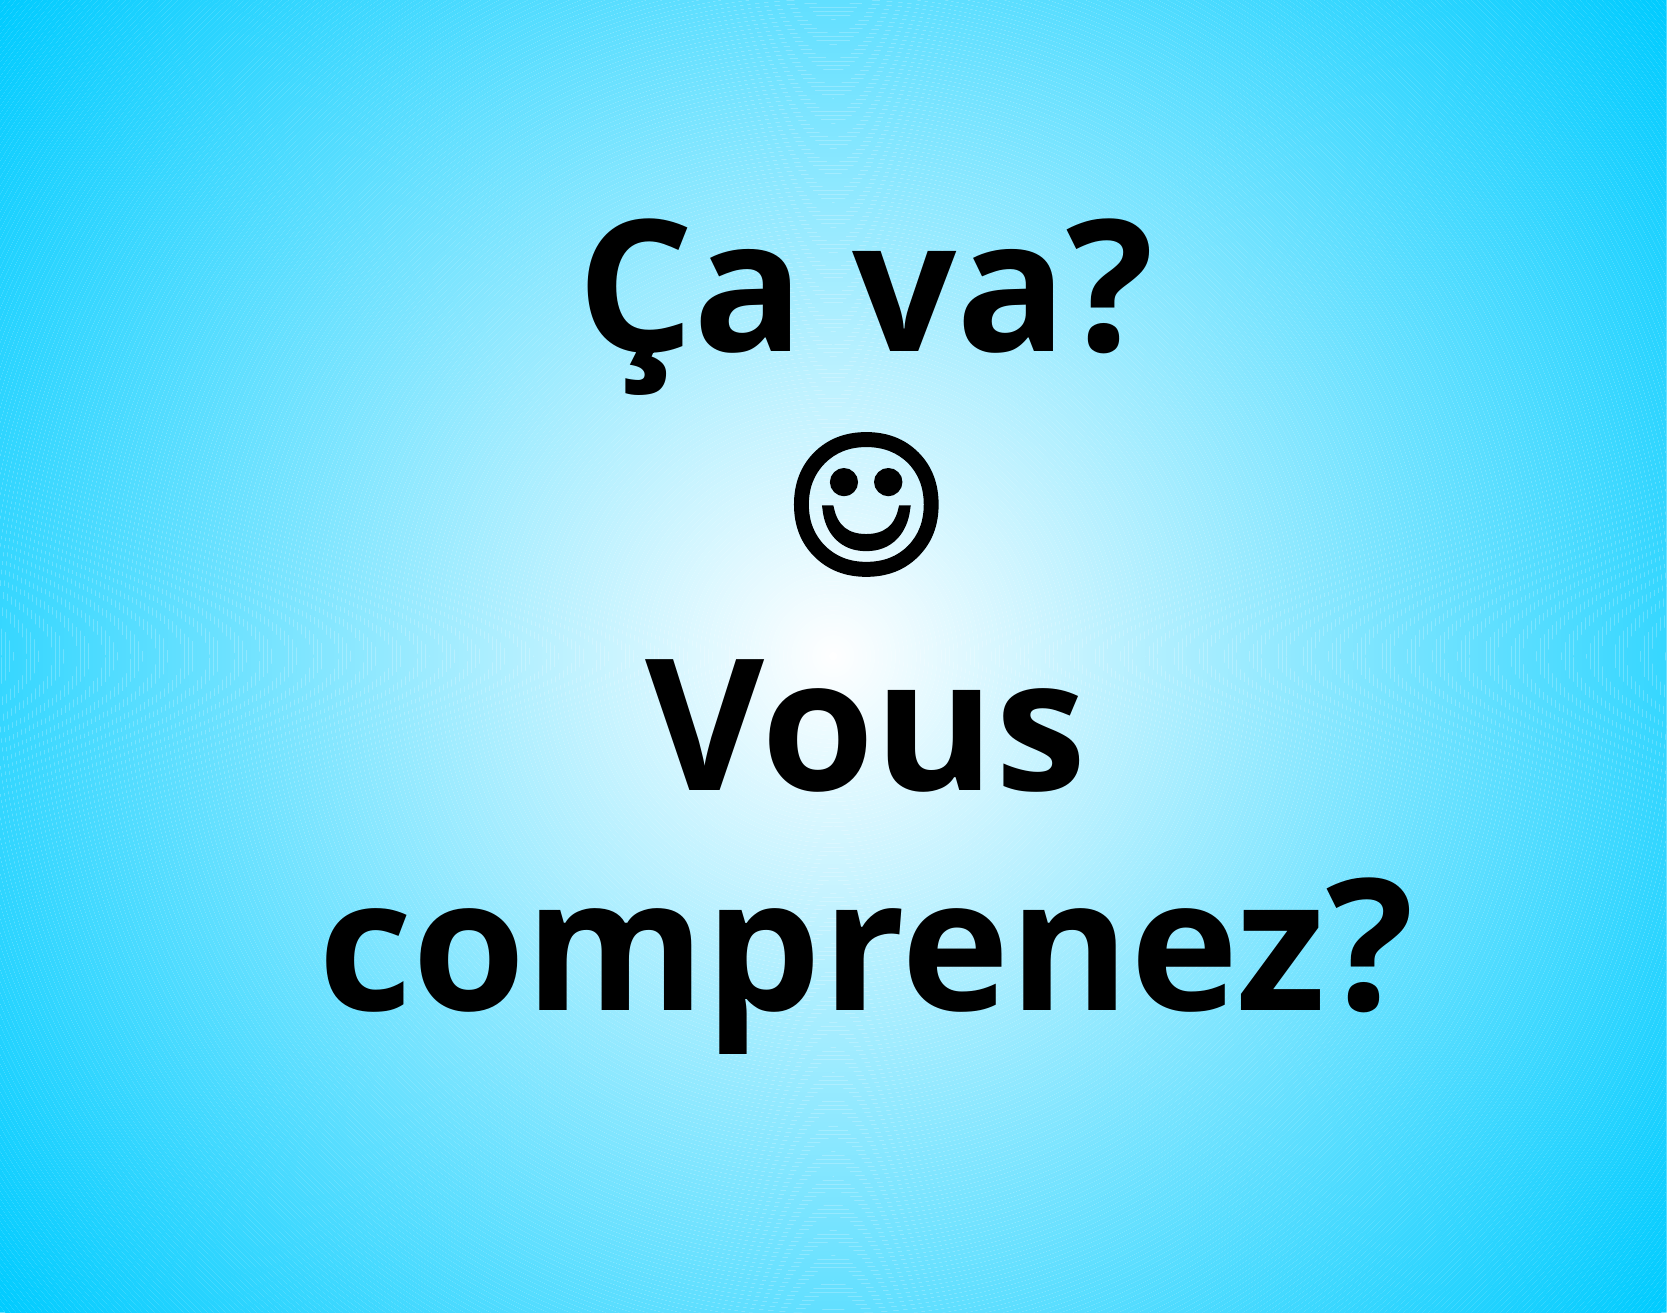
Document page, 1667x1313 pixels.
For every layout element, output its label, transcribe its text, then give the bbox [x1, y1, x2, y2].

text_box Ça va?  Vous comprenez? [65, 160, 1667, 836]
